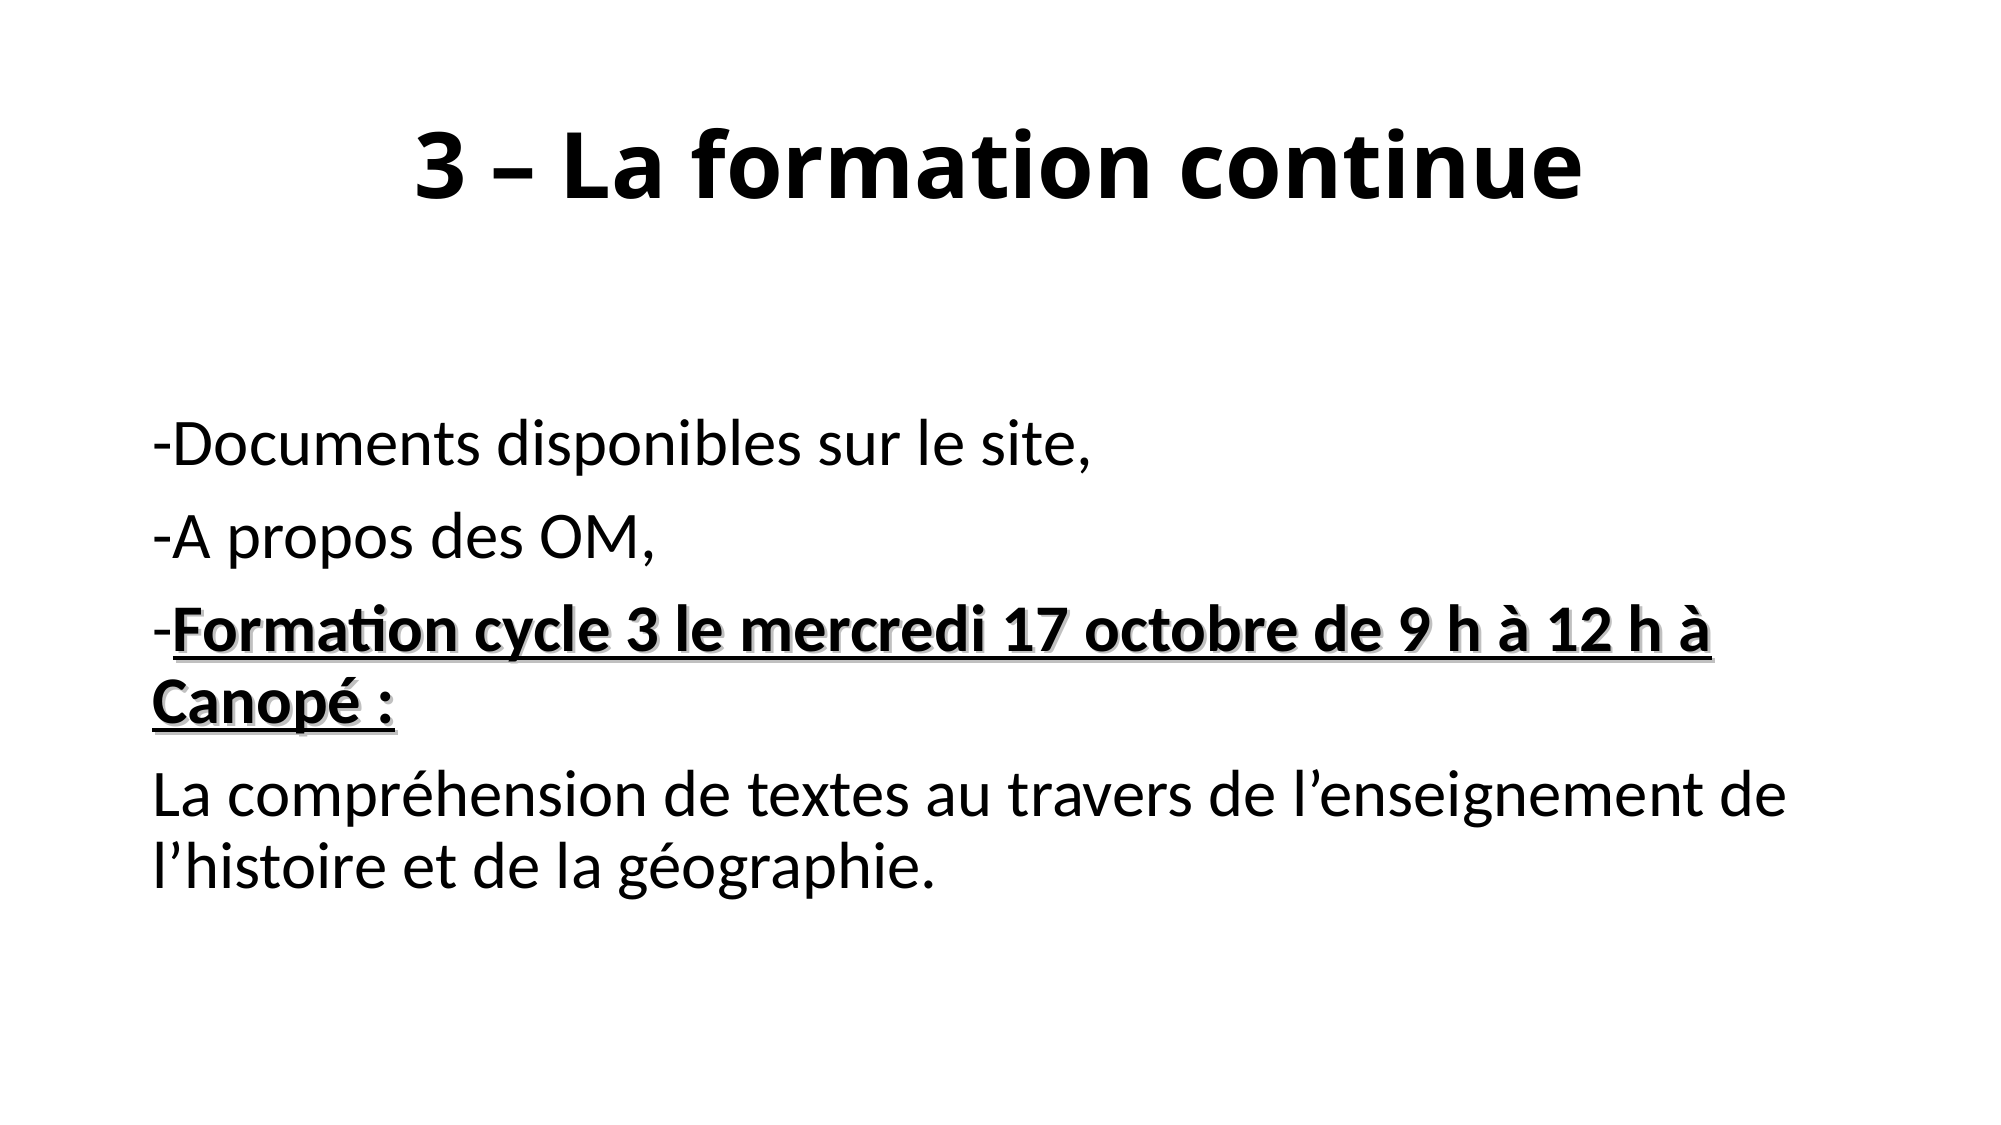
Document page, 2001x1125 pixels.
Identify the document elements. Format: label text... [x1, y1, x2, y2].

list -Documents disponibles sur le site, -A propos des OM, -Formation cycle 3 le mercredi 17 octobre de 9 h à 12 h à Canopé : La compréhension de textes au travers de l’enseignement de l’histoire et de la géographie. [137, 299, 1863, 1014]
title 3 – La formation continue [137, 59, 1863, 278]
